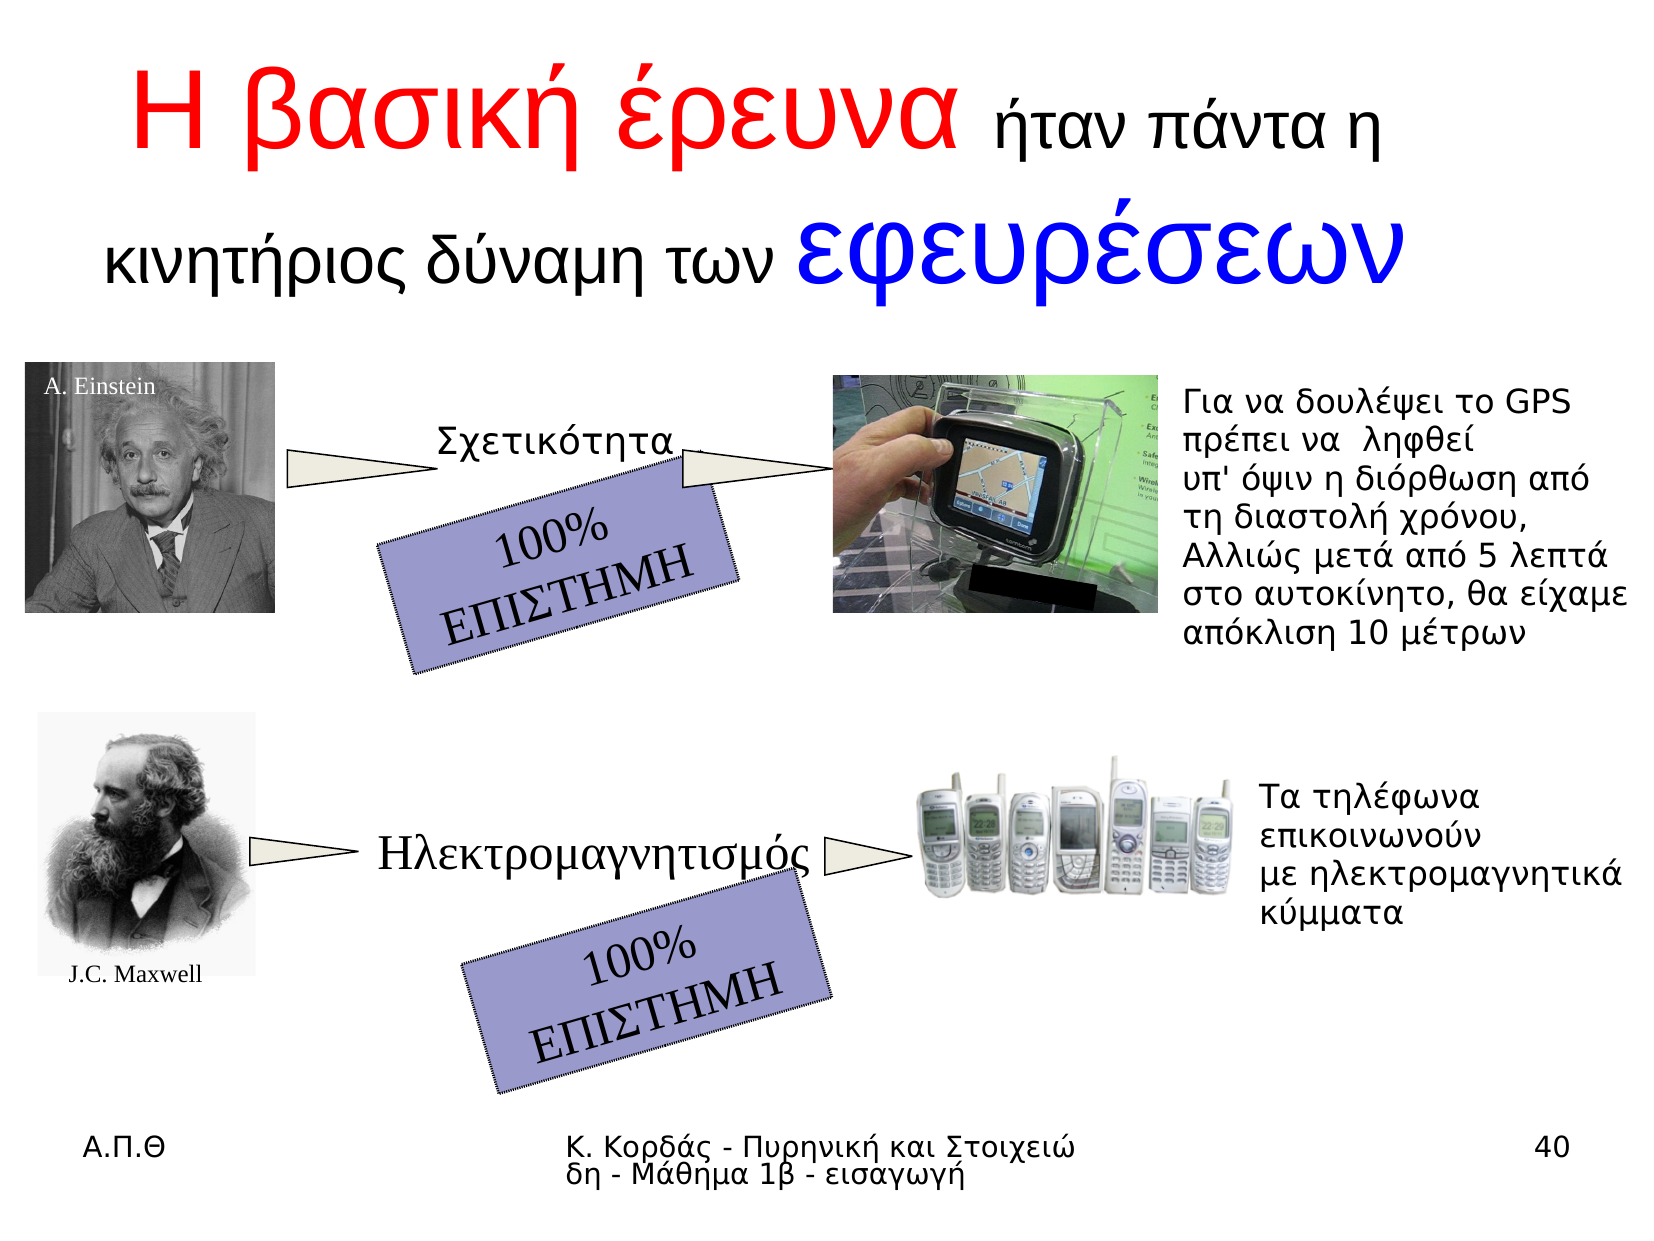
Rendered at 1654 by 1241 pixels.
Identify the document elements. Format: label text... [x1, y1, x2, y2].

picture [912, 755, 1238, 900]
text_box [287, 450, 420, 488]
text_box A. Einstein [28, 362, 171, 408]
text_box 100% ΕΠΙΣΤΗΜΗ [377, 472, 740, 675]
picture [24, 362, 275, 613]
text_box Ηλεκτρομαγνητισμός [362, 812, 838, 888]
text_box [838, 840, 912, 873]
text_box Σχετικότητα [420, 412, 690, 472]
text_box 100% ΕΠΙΣΤΗΜΗ [461, 888, 832, 1094]
text_box [249, 837, 359, 866]
text_box Τα τηλέφωνα επικοινωνούν με ηλεκτρομαγνητικά κύμματα [1244, 770, 1649, 942]
text_box [682, 450, 832, 488]
picture [37, 712, 256, 976]
picture [832, 375, 1158, 613]
title Η βασική έρευνα ήταν πάντα η κινητήριος δύναμη των εφευρέσεων [5, 29, 1506, 464]
text_box J.C. Maxwell [54, 950, 218, 995]
text_box [969, 564, 1097, 611]
text_box Για να δουλέψει το GPS πρέπει να ληφθεί υπ' όψιν η διόρθωση από τη διαστολή χρόνου, Αλλιώς μετά από 5 λεπτά στο αυτοκίνητο, θα είχαμε απόκλιση 10 μέτρων [1167, 375, 1654, 663]
